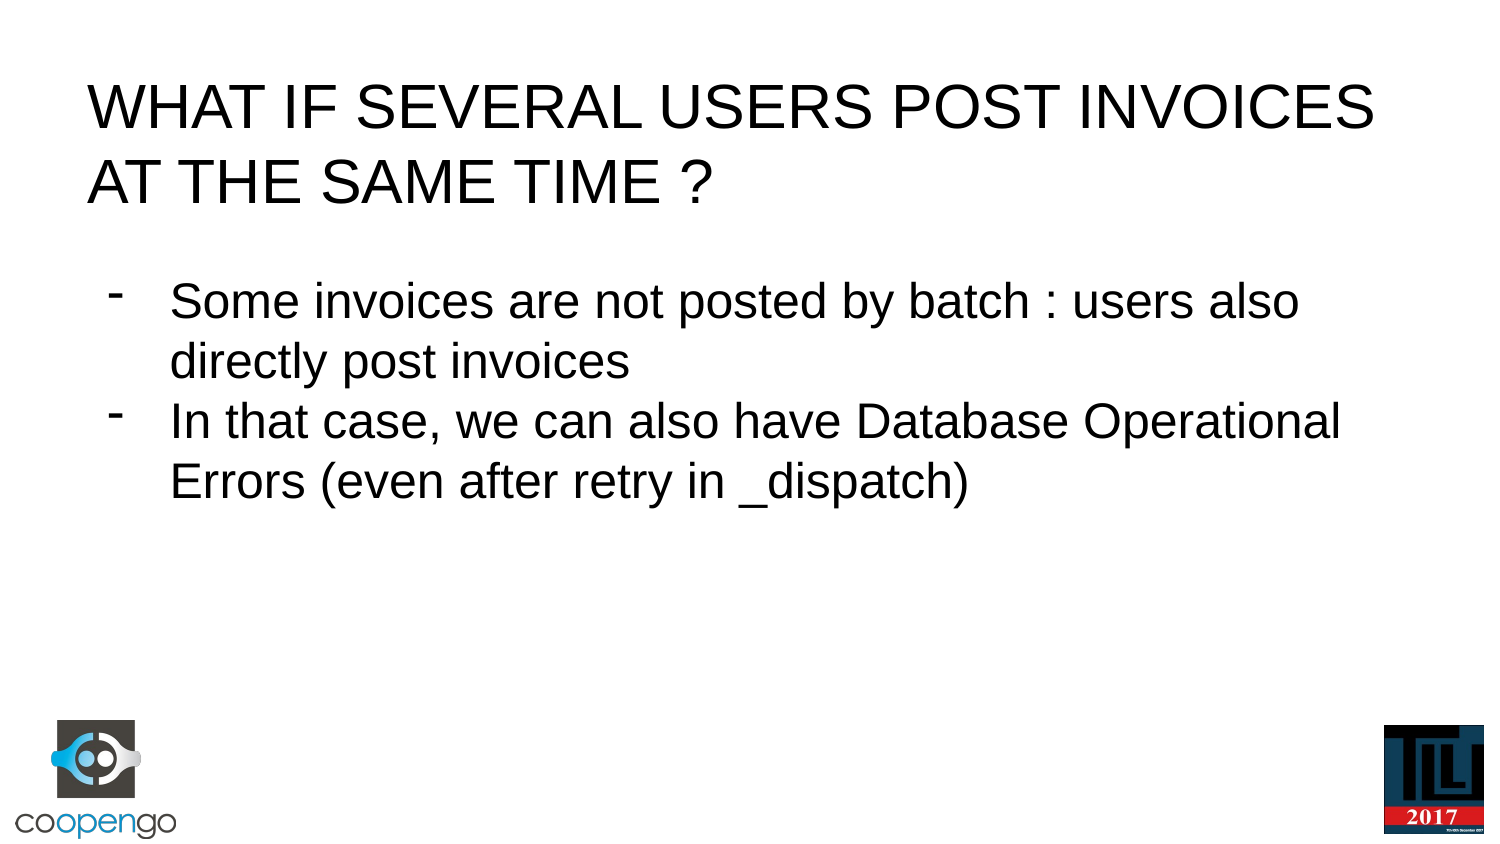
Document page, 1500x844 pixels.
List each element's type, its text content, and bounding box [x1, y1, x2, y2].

picture [15, 720, 176, 839]
picture [81, 817, 94, 830]
list Some invoices are not posted by batch : users also directly post invoices In that case, we can also have Database Operational Errors (even after retry in _dispatch) [82, 256, 1433, 746]
title WHAT IF SEVERAL USERS POST INVOICES AT THE SAME TIME ? [75, 33, 1425, 175]
picture [1384, 725, 1484, 834]
